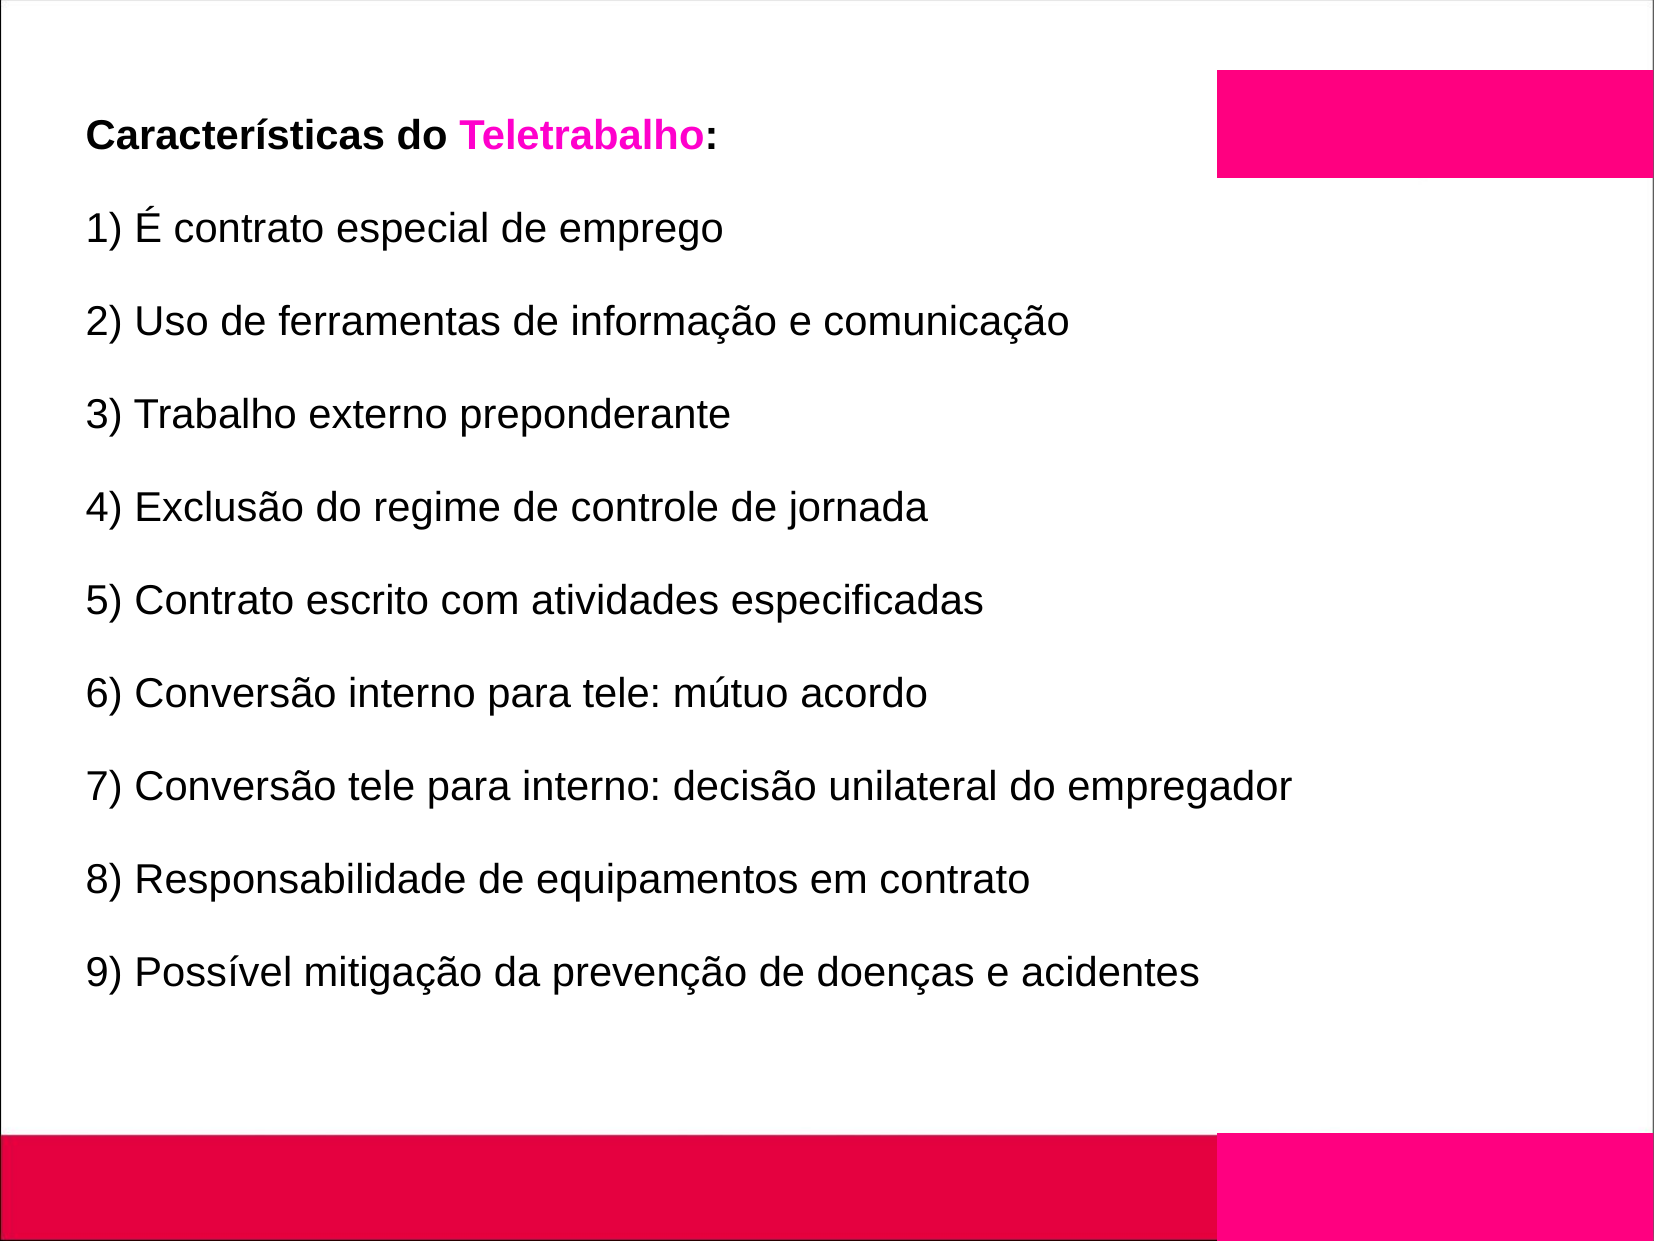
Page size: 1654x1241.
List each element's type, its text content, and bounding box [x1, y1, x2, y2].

picture [0, 0, 1654, 1241]
text_box Características do Teletrabalho: 1) É contrato especial de emprego 2) Uso de ferramentas de informação e comunicação 3) Trabalho externo preponderante 4) Exclusão do regime de controle de jornada 5) Contrato escrito com atividades especificadas 6) Conversão interno para tele: mútuo acordo 7) Conversão tele para interno: decisão unilateral do empregador 8) Responsabilidade de equipamentos em contrato 9) Possível mitigação da prevenção de doenças e acidentes [70, 58, 1595, 1111]
